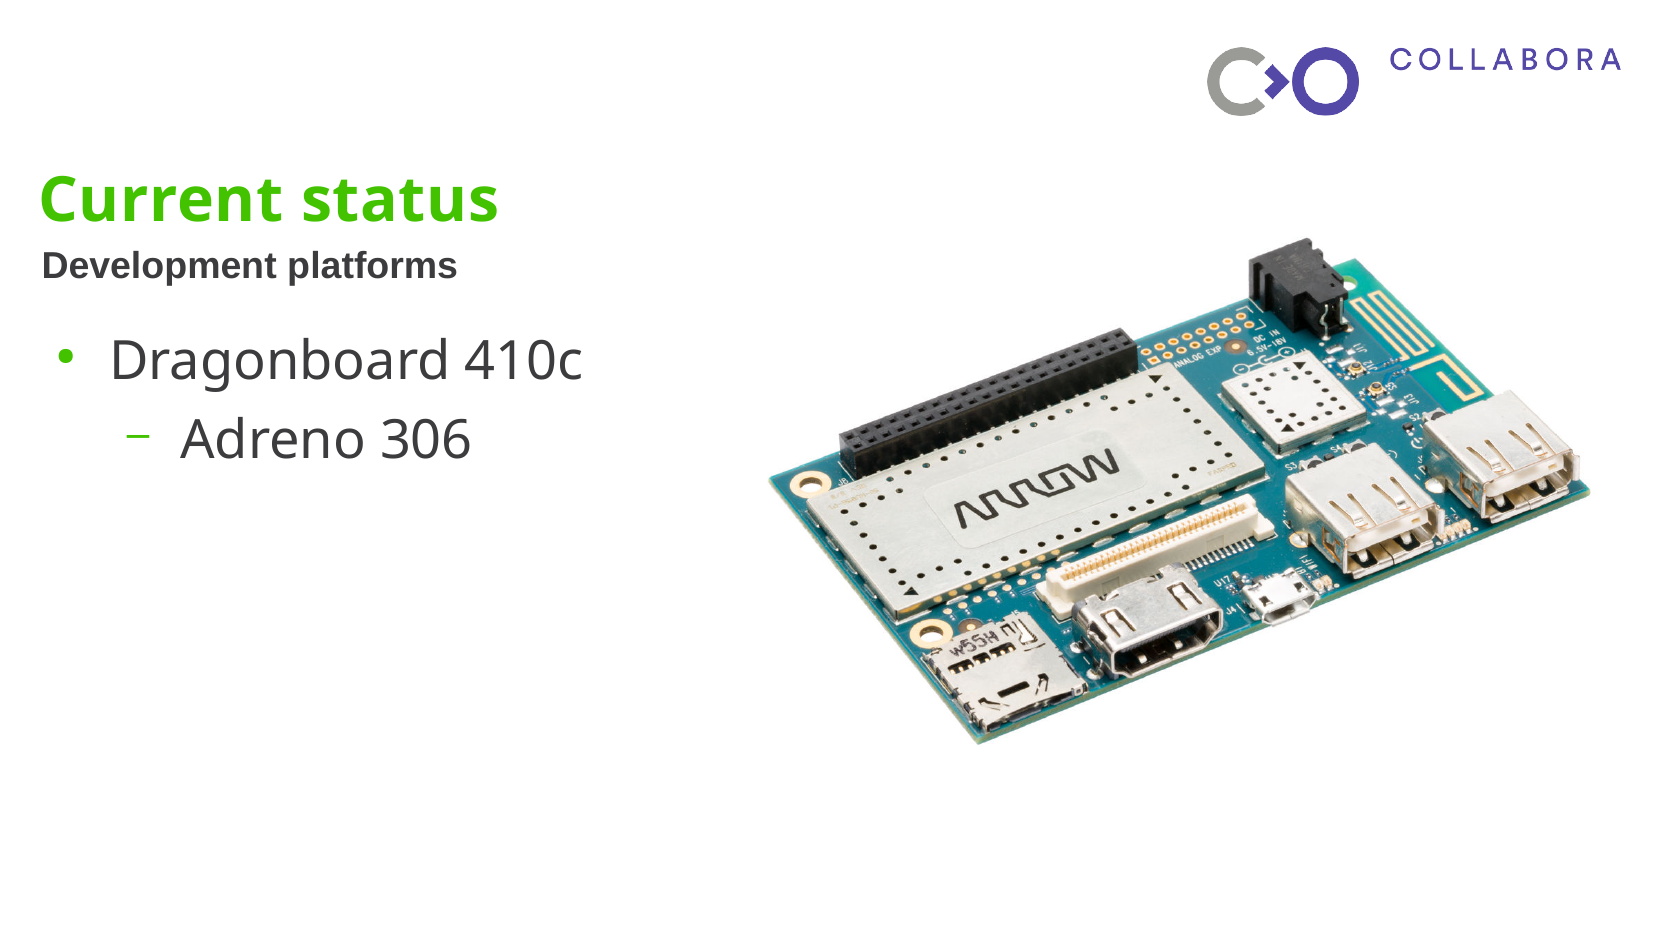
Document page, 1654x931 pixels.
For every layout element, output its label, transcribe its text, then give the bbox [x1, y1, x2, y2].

picture [767, 236, 1595, 240]
title Current status [38, 159, 1614, 216]
picture [1207, 47, 1621, 116]
text_box Development platforms [41, 240, 1614, 290]
picture [767, 581, 1595, 747]
list Dragonboard 410c Adreno 306 [38, 325, 1614, 581]
picture [767, 290, 1595, 325]
